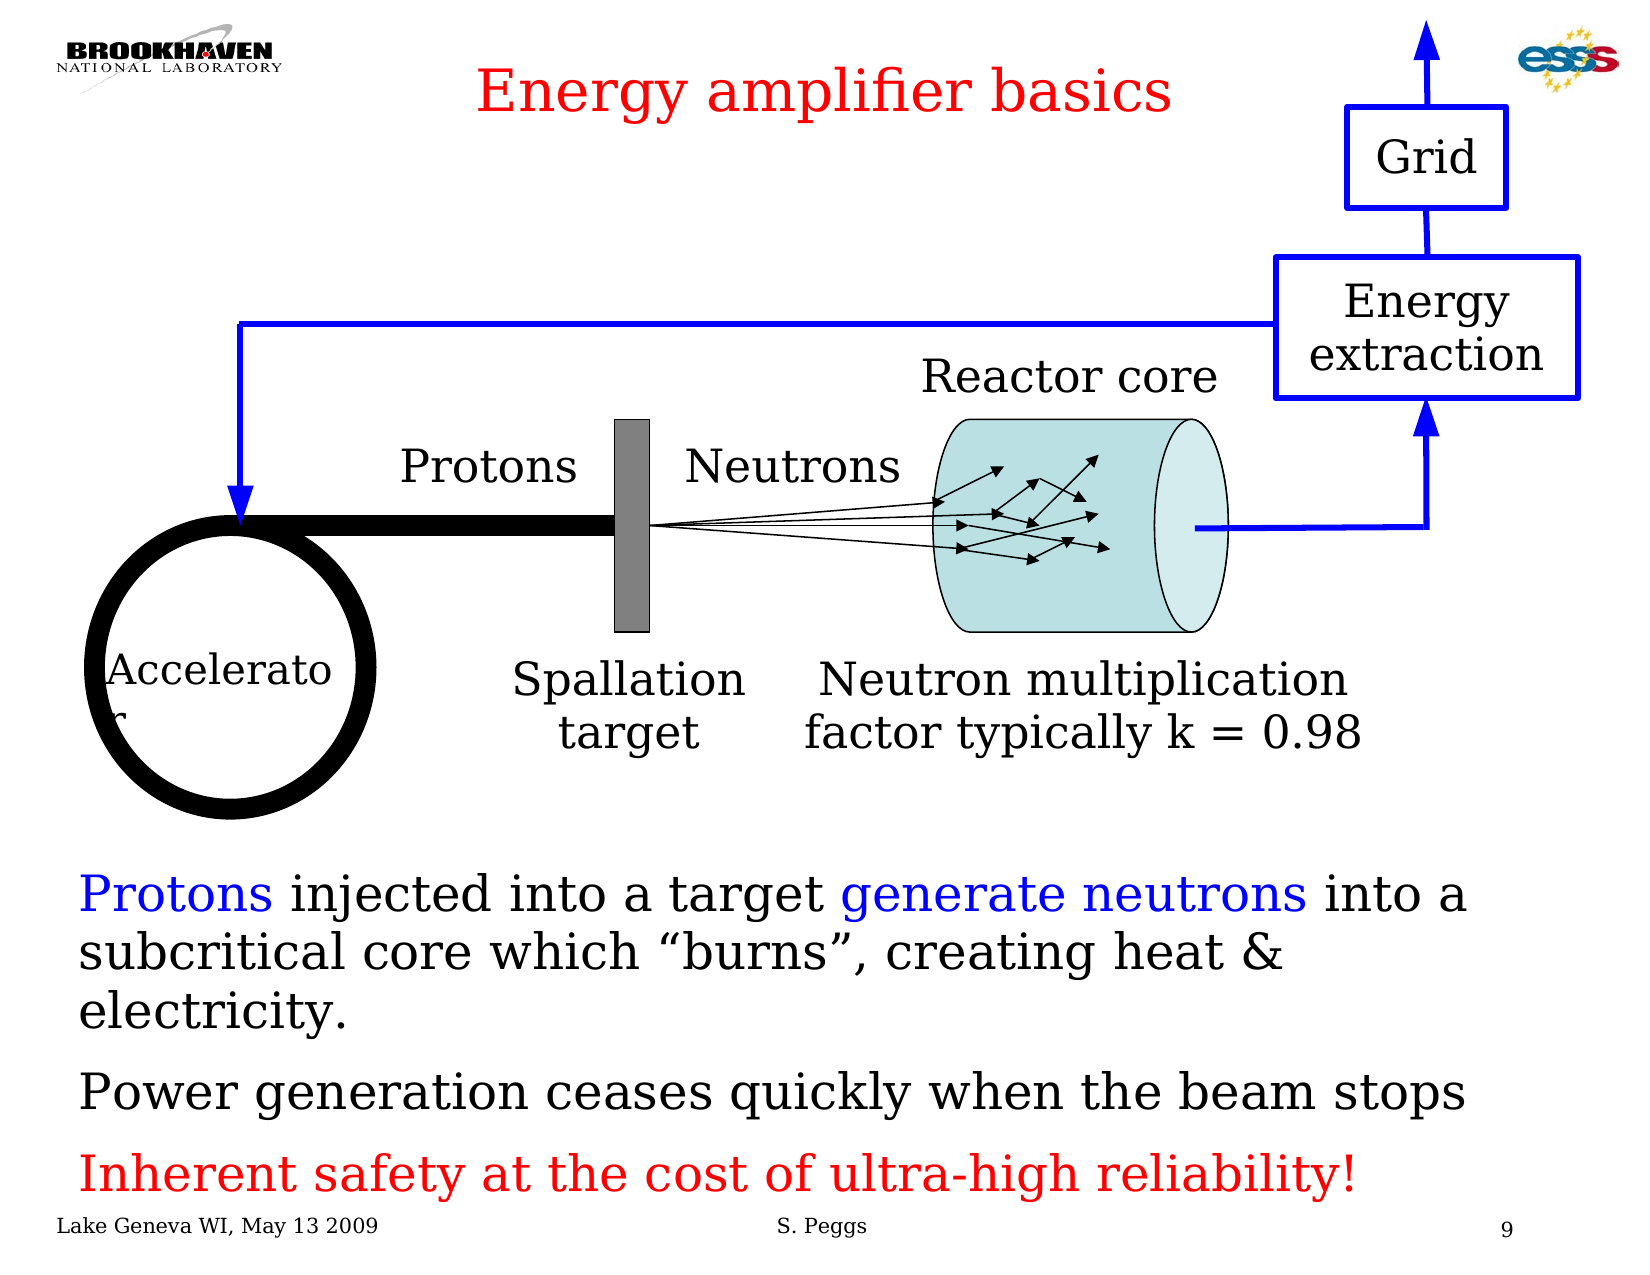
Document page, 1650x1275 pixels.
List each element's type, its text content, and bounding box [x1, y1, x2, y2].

text_box [969, 535, 1061, 558]
text_box Neutron multiplication factor typically k = 0.98 [784, 652, 1383, 771]
text_box [932, 526, 1010, 547]
text_box Grid [1375, 130, 1479, 184]
text_box Spallation target [489, 653, 769, 770]
picture [56, 24, 282, 94]
text_box Protons injected into a target generate neutrons into a subcritical core which “burns”, creating heat & electricity. Power generation ceases quickly when the beam stops Inherent safety at the cost of ultra-high reliability! [78, 865, 1572, 1193]
text_box Reactor core [920, 350, 1227, 407]
text_box [614, 419, 650, 632]
text_box Protons [399, 440, 580, 497]
text_box Energy extraction [1308, 274, 1546, 382]
text_box [932, 419, 1190, 633]
picture [1555, 52, 1566, 57]
text_box Energy amplifier basics [382, 57, 1268, 145]
picture [1518, 25, 1619, 93]
text_box Accelerator [106, 643, 353, 698]
text_box [999, 480, 1061, 521]
text_box Neutrons [684, 440, 912, 553]
